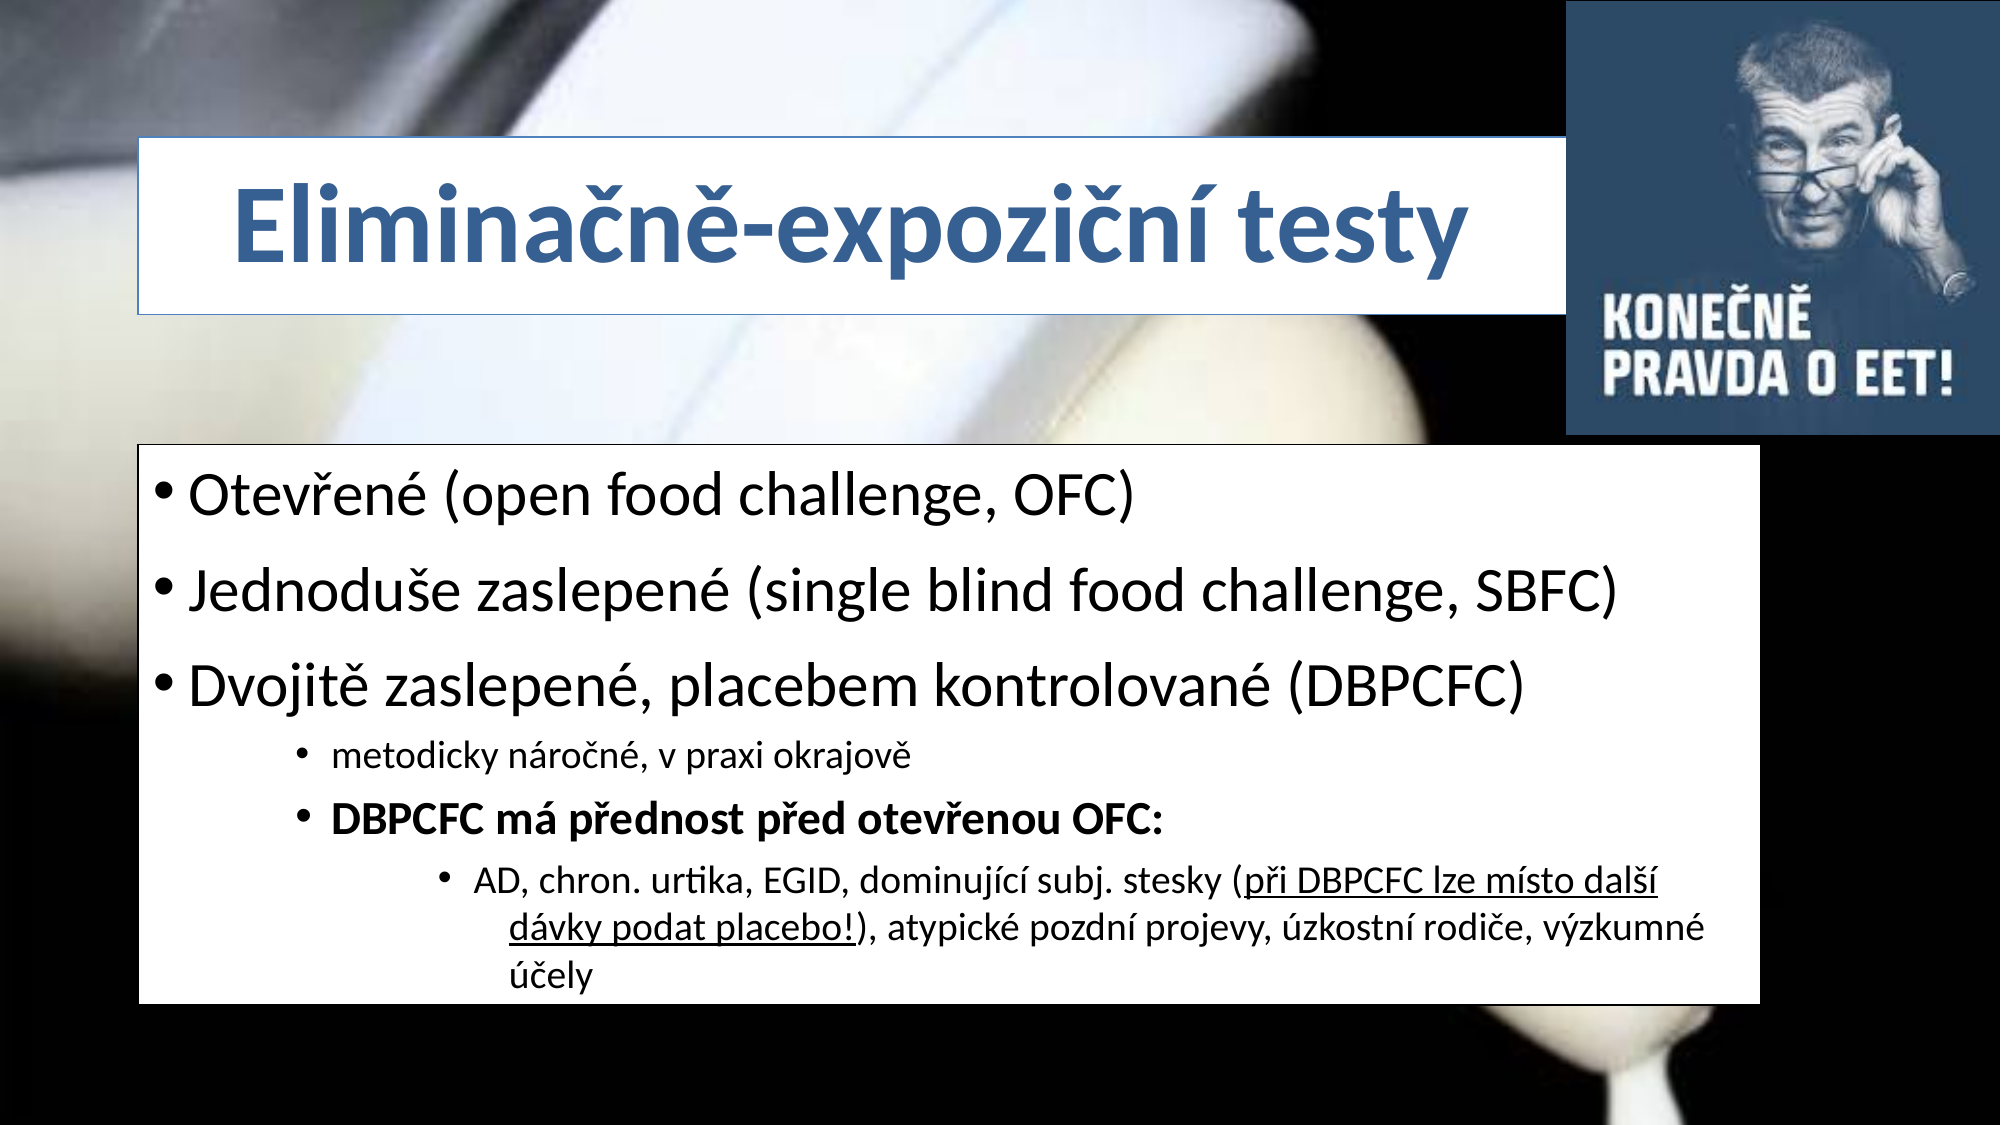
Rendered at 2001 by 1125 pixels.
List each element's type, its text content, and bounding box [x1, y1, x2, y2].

picture [0, 0, 2000, 1125]
text_box Eliminačně-expoziční testy [137, 137, 1566, 315]
list Otevřené (open food challenge, OFC) Jednoduše zaslepené (single blind food challenge, SBFC) Dvojitě zaslepené, placebem kontrolované (DBPCFC) metodicky náročné, v praxi okrajově DBPCFC má přednost před otevřenou OFC: AD, chron. urtika, EGID, dominující subj. stesky (při DBPCFC lze místo další dávky podat placebo!), atypické pozdní projevy, úzkostní rodiče, výzkumné účely [137, 444, 1761, 1006]
